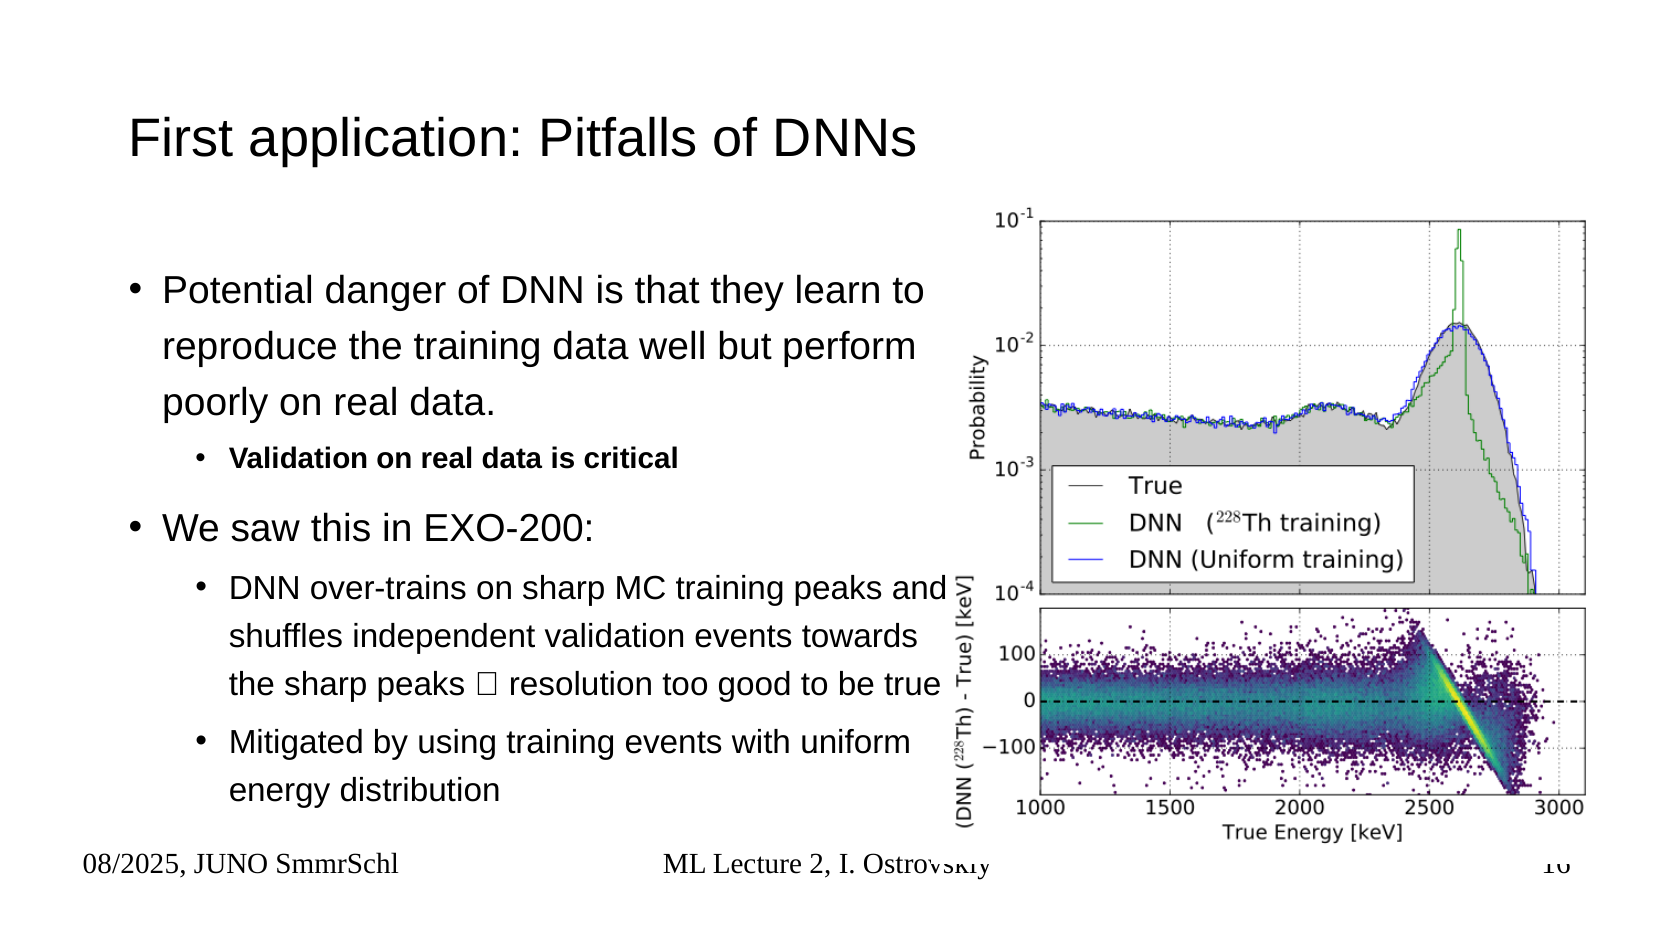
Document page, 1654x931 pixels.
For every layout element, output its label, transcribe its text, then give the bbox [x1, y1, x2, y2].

picture [931, 188, 1607, 864]
list Potential danger of DNN is that they learn to reproduce the training data well but perform poorly on real data. Validation on real data is critical We saw this in EXO-200: DNN over-trains on sharp MC training peaks and shuffles independent validation events towards the sharp peaks  resolution too good to be true Mitigated by using training events with uniform energy distribution [113, 247, 966, 838]
title First application: Pitfalls of DNNs [113, 49, 1540, 230]
